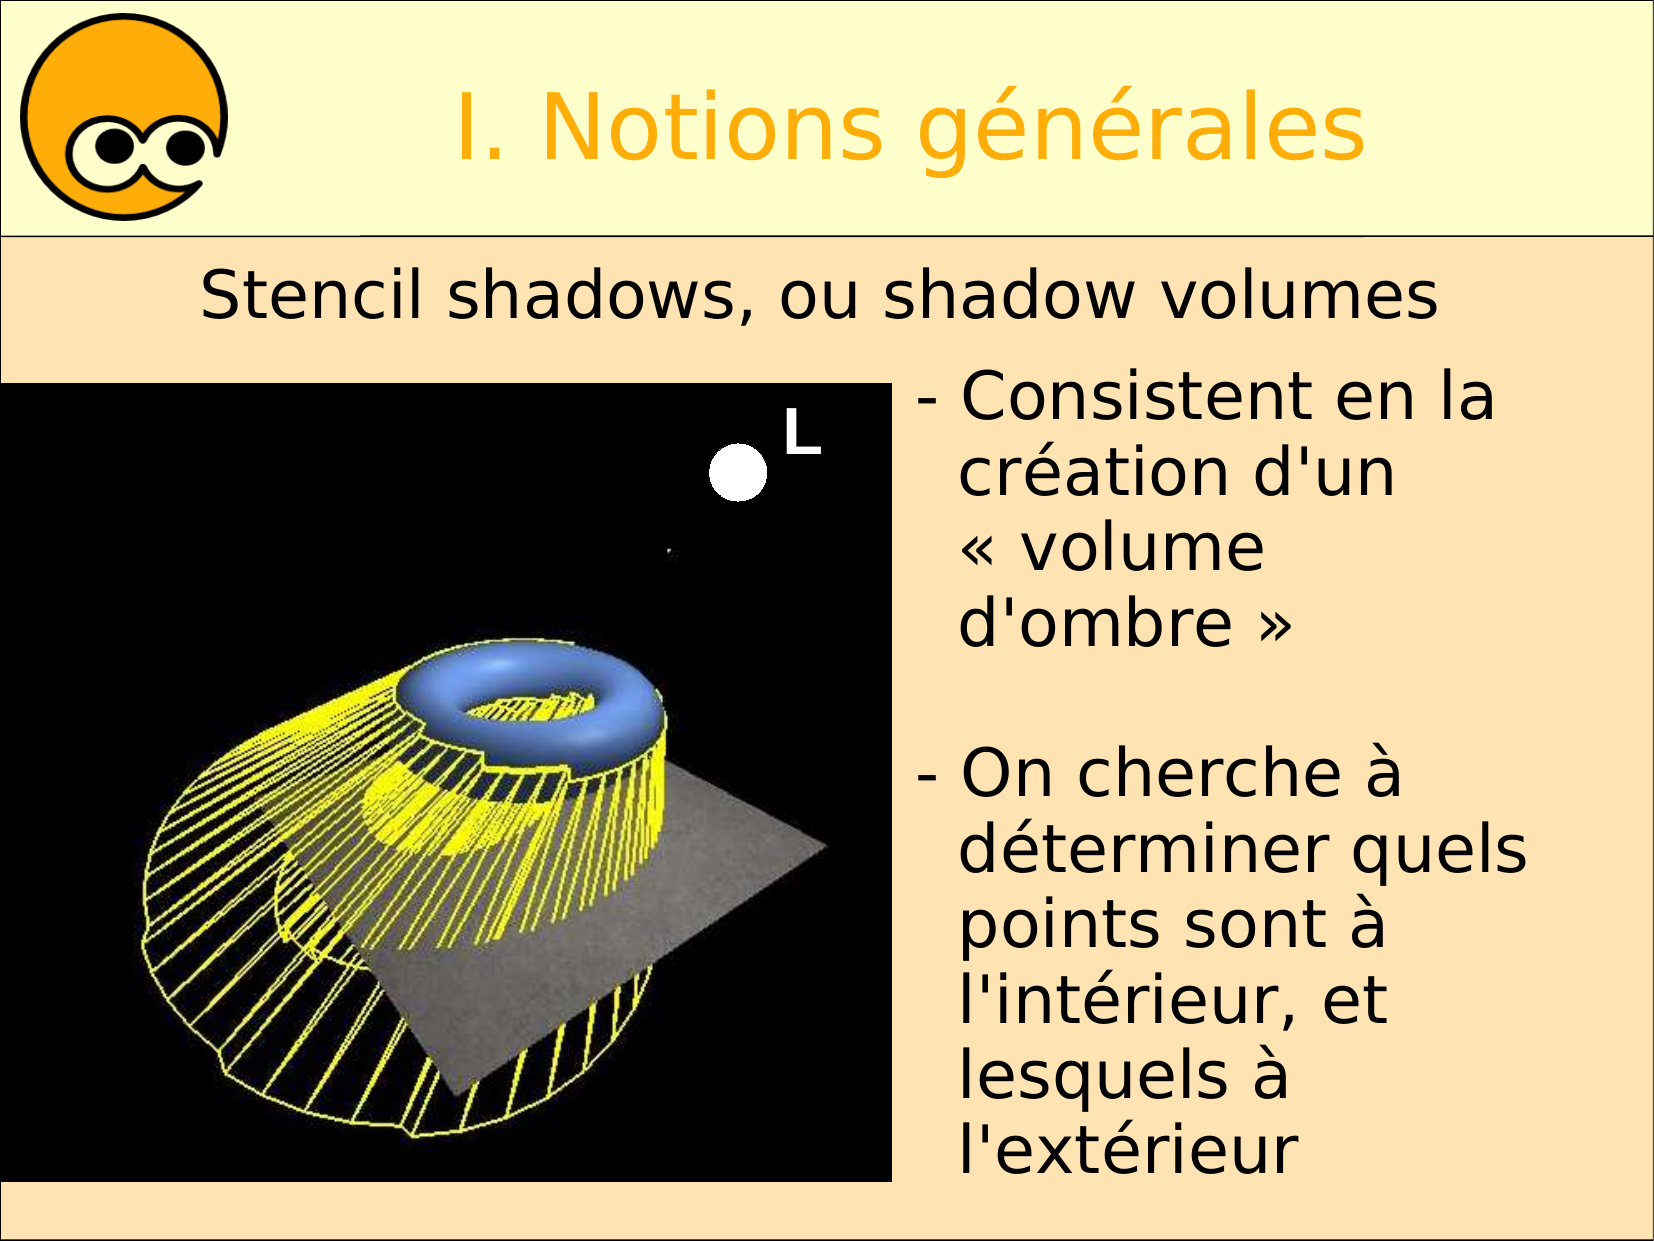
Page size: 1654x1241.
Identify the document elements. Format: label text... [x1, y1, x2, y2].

text_box - Consistent en la création d'un « volume d'ombre » - On cherche à déterminer quels points sont à l'intérieur, et lesquels à l'extérieur [915, 358, 1625, 1191]
picture [20, 13, 228, 221]
title I. Notions générales [252, 28, 1571, 228]
text_box L [767, 383, 839, 474]
text_box [0, 383, 892, 1182]
picture [0, 482, 891, 1152]
subtitle Stencil shadows, ou shadow volumes [76, 238, 1565, 355]
